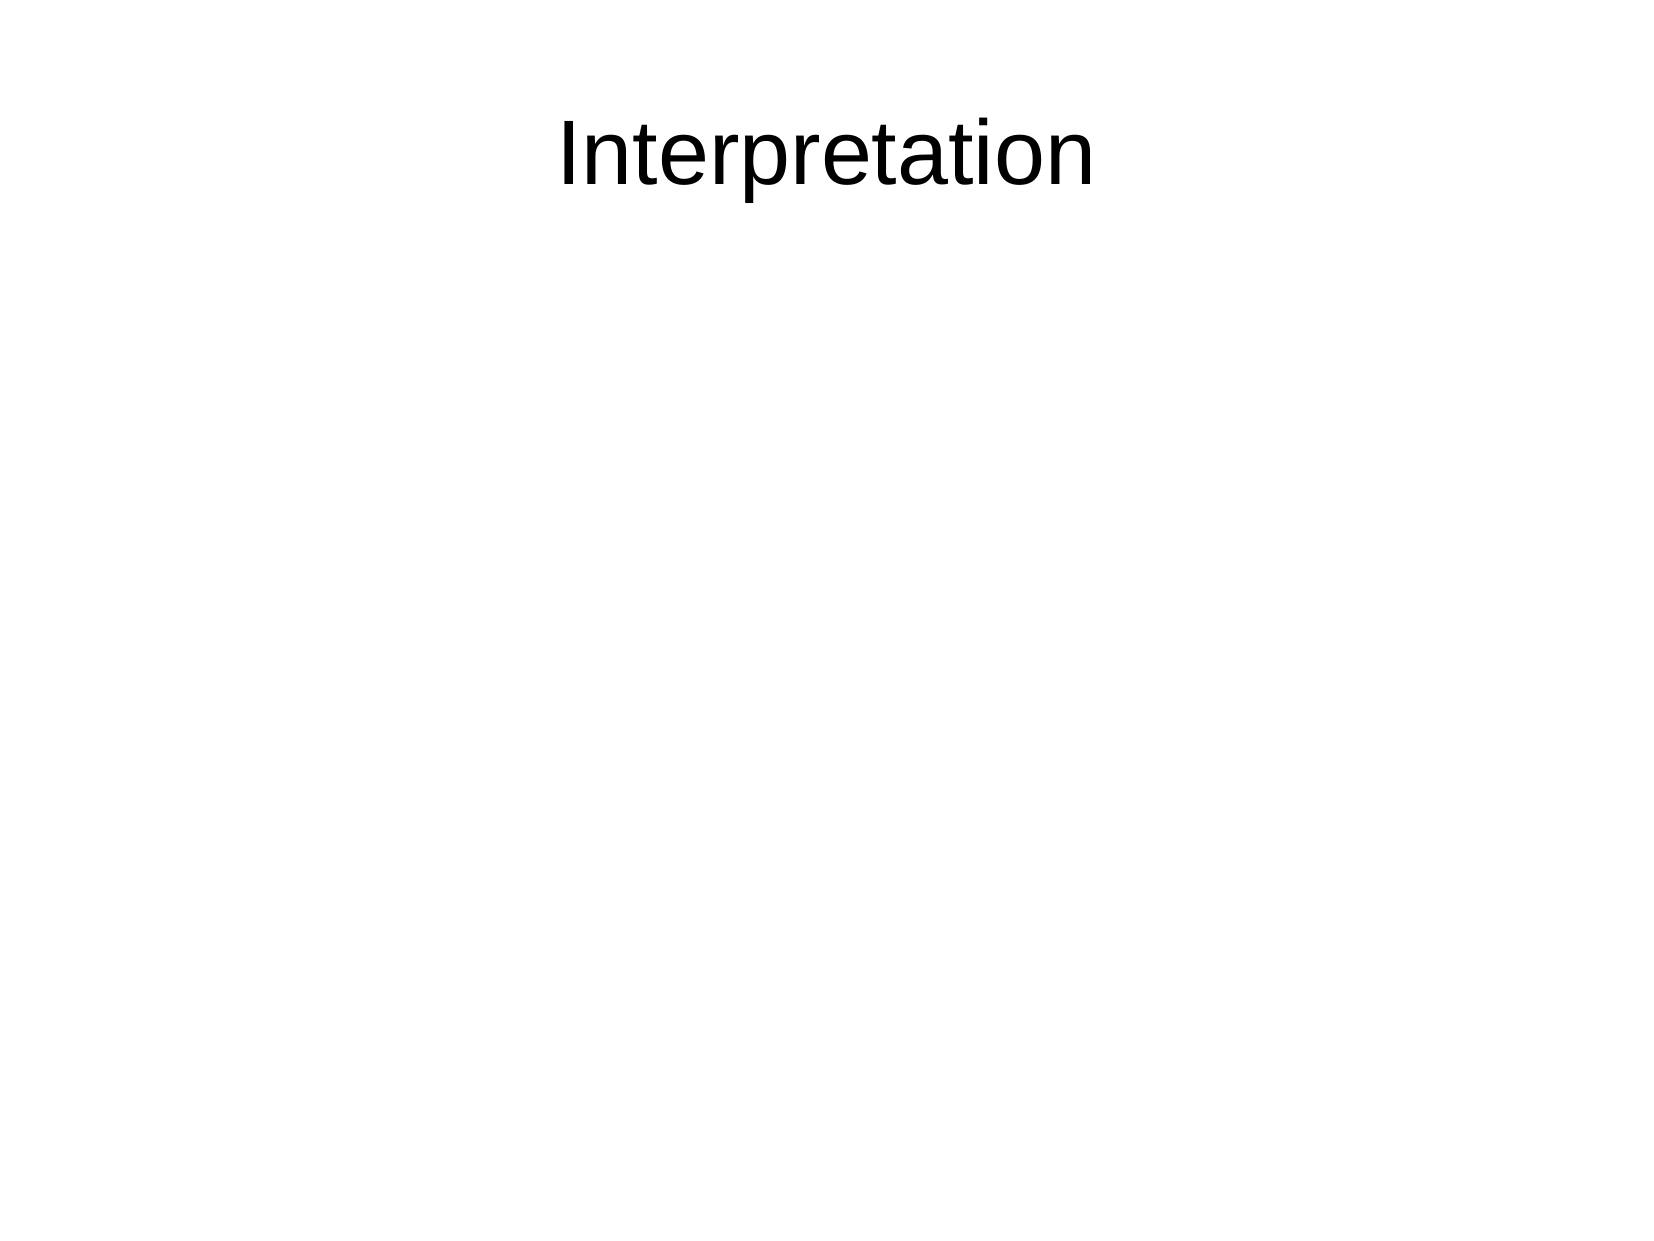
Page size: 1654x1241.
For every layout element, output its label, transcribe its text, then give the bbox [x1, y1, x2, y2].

title Interpretation [82, 49, 1571, 257]
